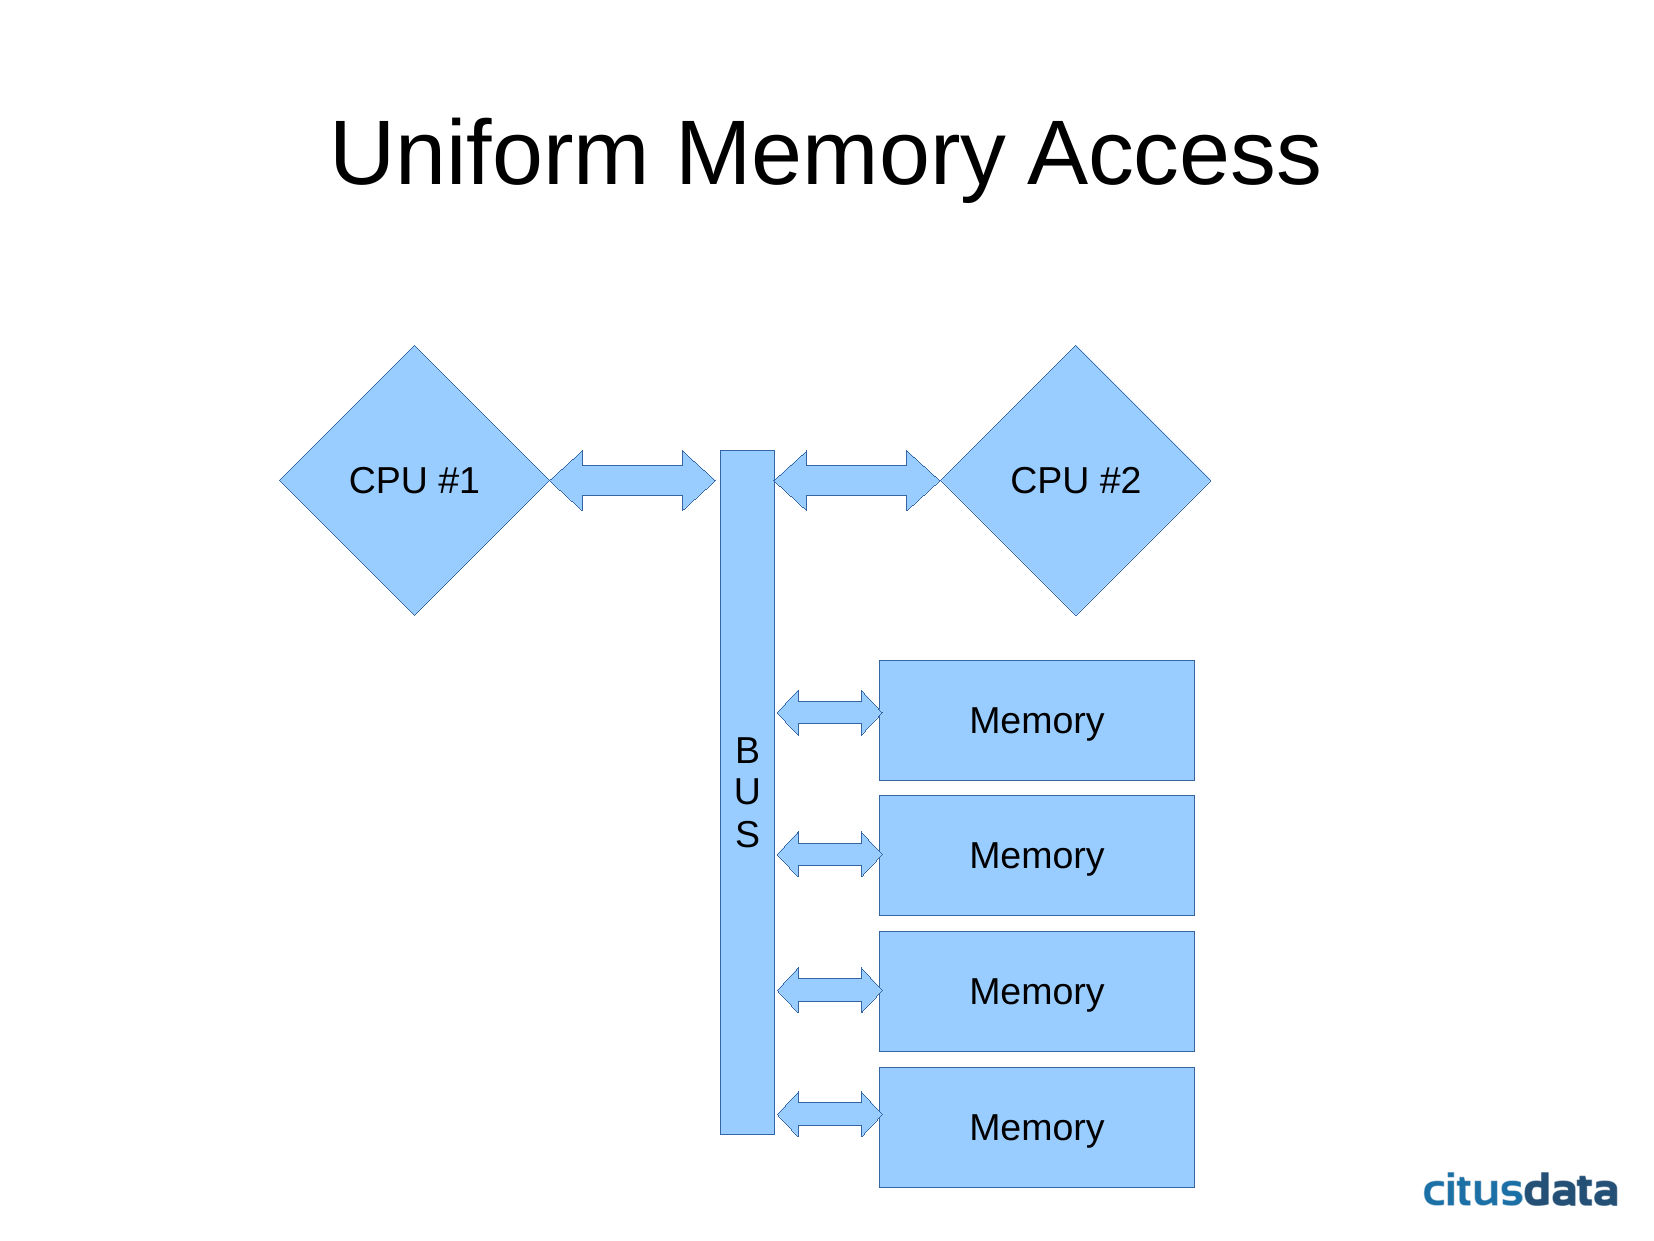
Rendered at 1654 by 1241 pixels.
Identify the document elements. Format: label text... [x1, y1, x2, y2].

text_box Memory [879, 660, 1195, 781]
text_box [777, 690, 883, 736]
title Uniform Memory Access [82, 49, 1571, 257]
text_box [549, 450, 716, 511]
text_box Memory [879, 1067, 1195, 1188]
text_box [773, 450, 940, 511]
text_box Memory [879, 795, 1195, 916]
text_box [777, 967, 883, 1013]
text_box [777, 831, 883, 877]
text_box CPU #1 [279, 345, 549, 616]
text_box CPU #2 [940, 345, 1211, 616]
text_box [777, 1091, 883, 1137]
picture [1420, 1167, 1622, 1209]
text_box Memory [879, 931, 1195, 1052]
text_box B U S [720, 450, 775, 1135]
